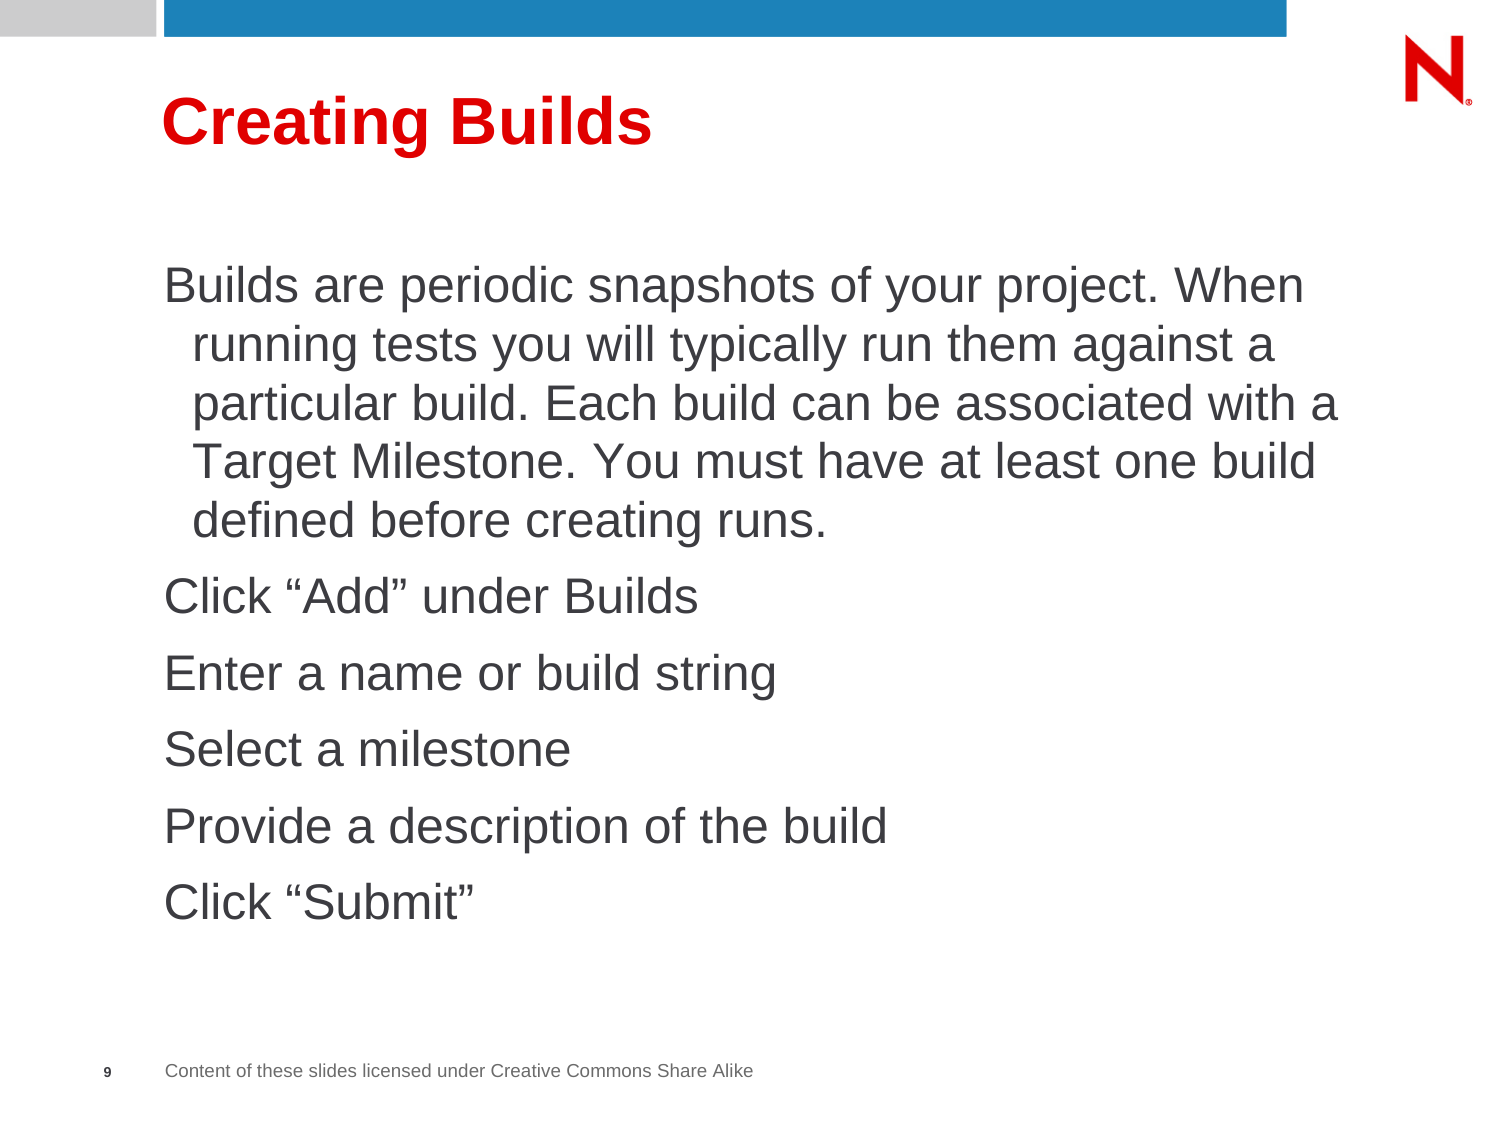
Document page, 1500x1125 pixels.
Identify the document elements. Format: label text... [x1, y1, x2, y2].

picture [1403, 32, 1473, 107]
list Builds are periodic snapshots of your project. When running tests you will typically run them against a particular build. Each build can be associated with a Target Milestone. You must have at least one build defined before creating runs. Click “Add” under Builds Enter a name or build string Select a milestone Provide a description of the build Click “Submit” [163, 254, 1404, 986]
title Creating Builds [161, 41, 1383, 205]
